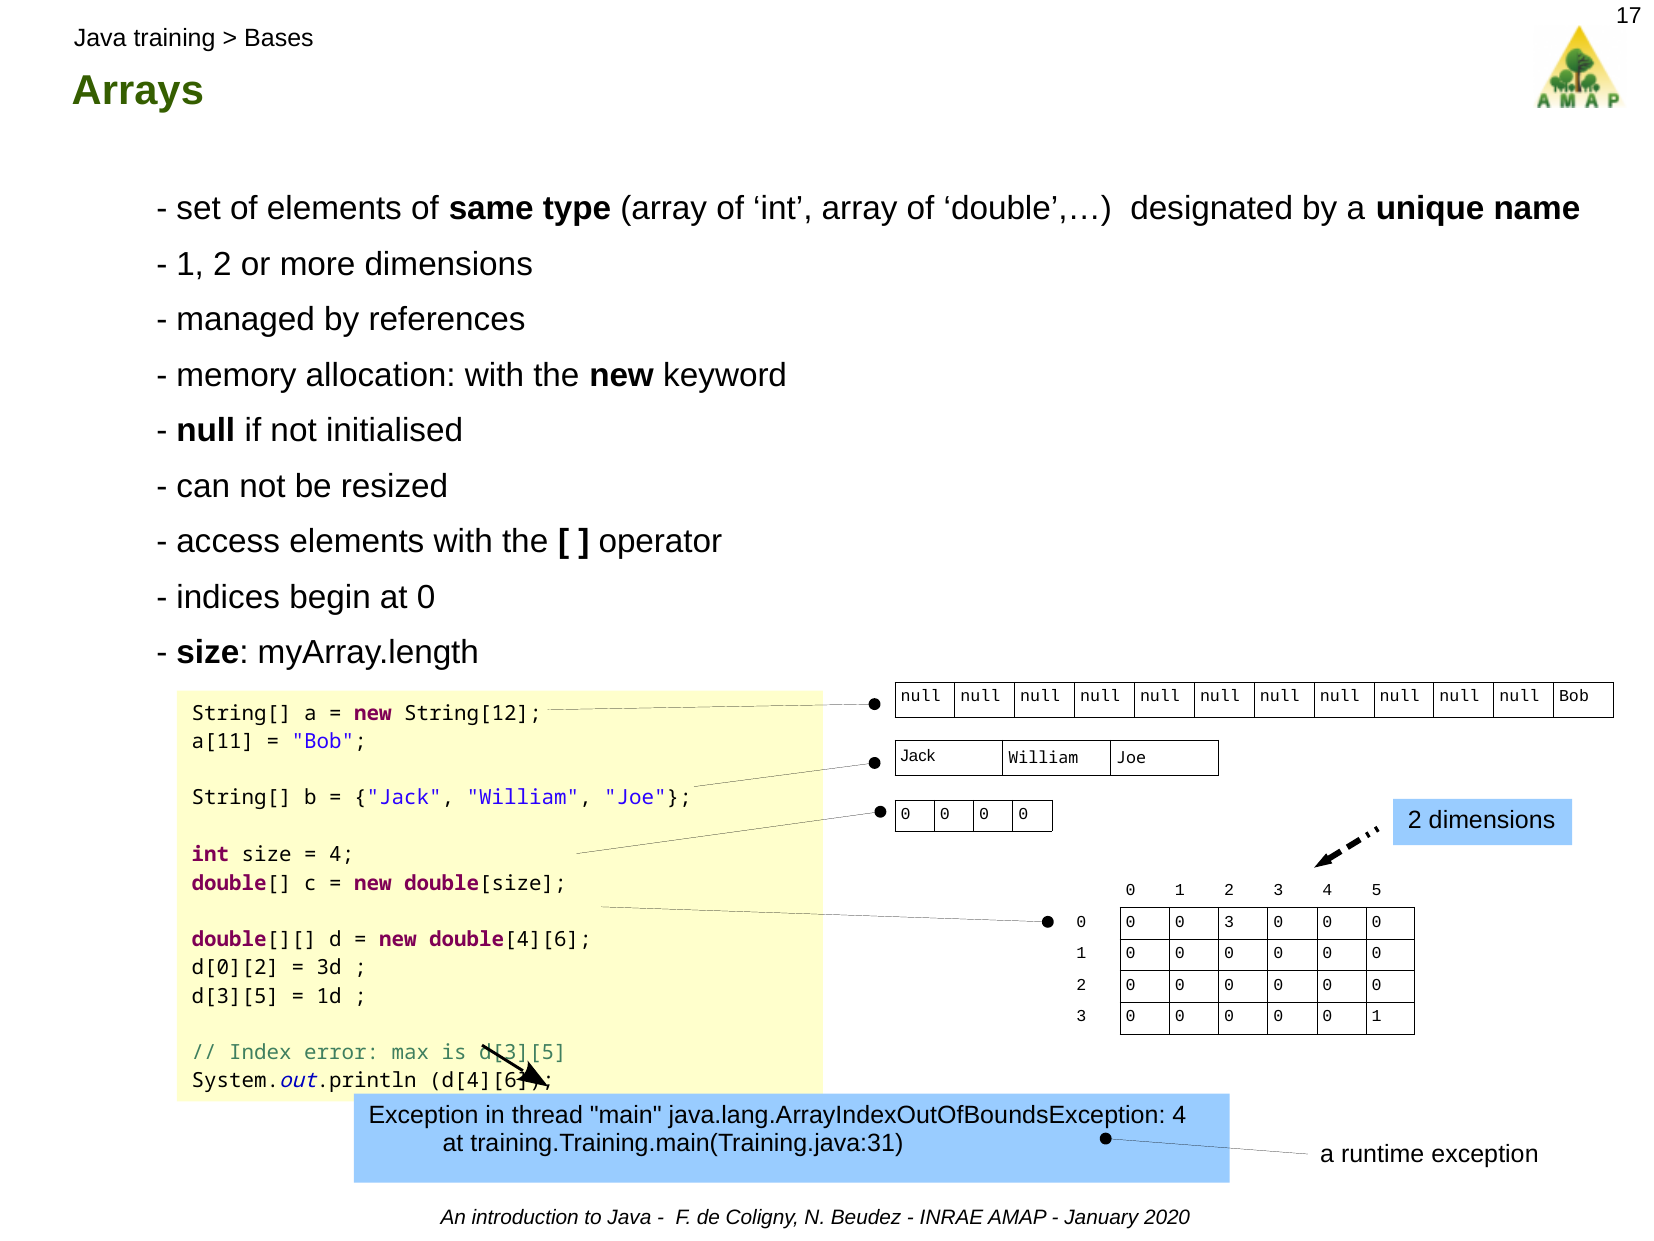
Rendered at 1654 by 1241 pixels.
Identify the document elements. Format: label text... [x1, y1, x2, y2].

table_cell 0 [1121, 971, 1169, 1002]
table_header null [1195, 683, 1254, 717]
table_cell 0 [1318, 971, 1366, 1002]
table_header 0 [935, 801, 973, 831]
text_box a runtime exception [1305, 1132, 1585, 1176]
table_header Jack [896, 741, 1002, 775]
text_box String[] a = new String[12]; a[11] = "Bob"; String[] b = {"Jack", "William", "Joe"}; int size = 4; double[] c = new double[size]; double[][] d = new double[4][6]; d[0][2] = 3d ; d[3][5] = 1d ; // Index error: max is d[3][5] System.out.println (d[4][6]); [176, 690, 823, 1049]
table_header null [1315, 683, 1374, 717]
table_header 3 [1267, 875, 1317, 907]
table_header 0 [896, 801, 934, 831]
table_header Bob [1554, 683, 1613, 717]
table_header 2 [1218, 875, 1267, 907]
table_cell 0 [1268, 971, 1317, 1002]
table_cell 3 [1219, 908, 1267, 939]
table_cell 0 [1318, 908, 1366, 939]
table_cell 1 [1070, 939, 1120, 970]
table_header null [1255, 683, 1314, 717]
table_header null [1494, 683, 1553, 717]
text_box Exception in thread "main" java.lang.ArrayIndexOutOfBoundsException: 4 at training.Training.main(Training.java:31) [353, 1093, 1230, 1183]
table_header 4 [1317, 875, 1366, 907]
table_header 0 [974, 801, 1012, 831]
table_header null [955, 683, 1014, 717]
table_cell 1 [1367, 1003, 1414, 1034]
table_cell 0 [1121, 940, 1169, 970]
table_cell 0 [1170, 1003, 1218, 1034]
text_box Java training > Bases [59, 16, 1004, 60]
table_cell 0 [1367, 971, 1414, 1002]
table_cell 0 [1268, 940, 1317, 970]
table_cell 0 [1318, 1003, 1366, 1034]
text_box 2 dimensions [1393, 798, 1573, 846]
table_header null [896, 683, 954, 717]
table_cell 0 [1268, 1003, 1317, 1034]
table_cell 0 [1170, 940, 1218, 970]
table_cell 0 [1121, 908, 1169, 939]
table_cell 0 [1170, 971, 1218, 1002]
table_cell 0 [1219, 971, 1267, 1002]
table_cell 2 [1070, 970, 1120, 1002]
picture [1533, 25, 1627, 108]
table_header 5 [1366, 875, 1414, 907]
table_header 1 [1169, 875, 1218, 907]
table_cell 0 [1268, 908, 1317, 939]
table_cell 0 [1070, 907, 1120, 939]
table_header 0 [1013, 801, 1052, 831]
table_cell 0 [1121, 1003, 1169, 1034]
table_header null [1135, 683, 1194, 717]
table_cell 0 [1219, 940, 1267, 970]
table_header null [1375, 683, 1433, 717]
table_cell 0 [1367, 908, 1414, 939]
table_header 0 [1120, 875, 1169, 907]
table_cell 0 [1170, 908, 1218, 939]
table_header [1070, 875, 1120, 907]
text_box Arrays [56, 59, 1120, 121]
table_cell 3 [1070, 1002, 1120, 1034]
table_header null [1015, 683, 1074, 717]
table_cell 0 [1318, 940, 1366, 970]
table_header Joe [1111, 741, 1218, 775]
table_header William [1003, 741, 1110, 775]
table_header null [1075, 683, 1134, 717]
table_cell 0 [1367, 940, 1414, 970]
table_header null [1434, 683, 1493, 717]
table_cell 0 [1219, 1003, 1267, 1034]
text_box - set of elements of same type (array of ‘int’, array of ‘double’,…) designated by a unique name - 1, 2 or more dimensions - managed by references - memory allocation: with the new keyword - null if not initialised - can not be resized - access elements with the [ ] operator - indices begin at 0 - size: myArray.length [141, 163, 1633, 679]
